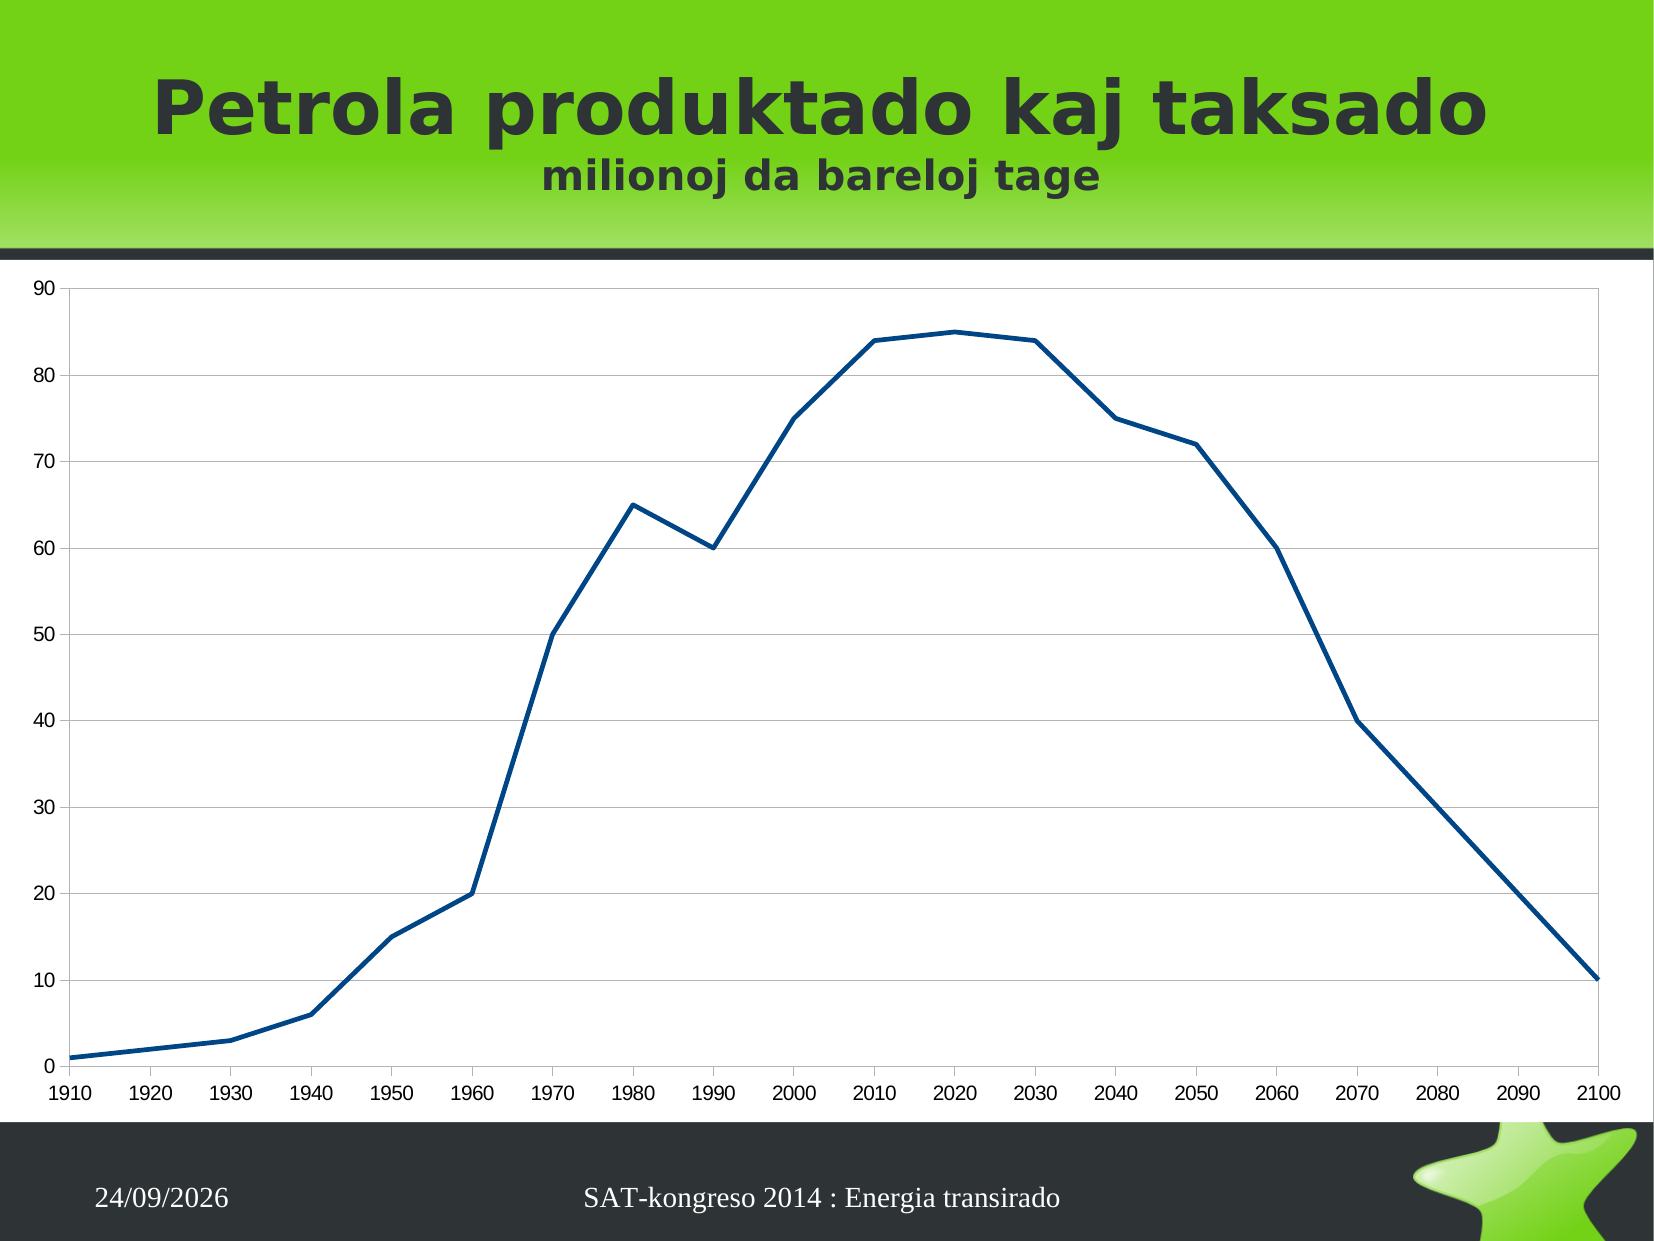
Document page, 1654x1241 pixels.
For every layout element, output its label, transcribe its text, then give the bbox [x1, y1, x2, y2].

picture [0, 0, 1654, 259]
picture [0, 1123, 1654, 1241]
chart [0, 259, 1654, 1123]
title Petrola produktado kaj taksado milionoj da bareloj tage [76, 29, 1565, 237]
